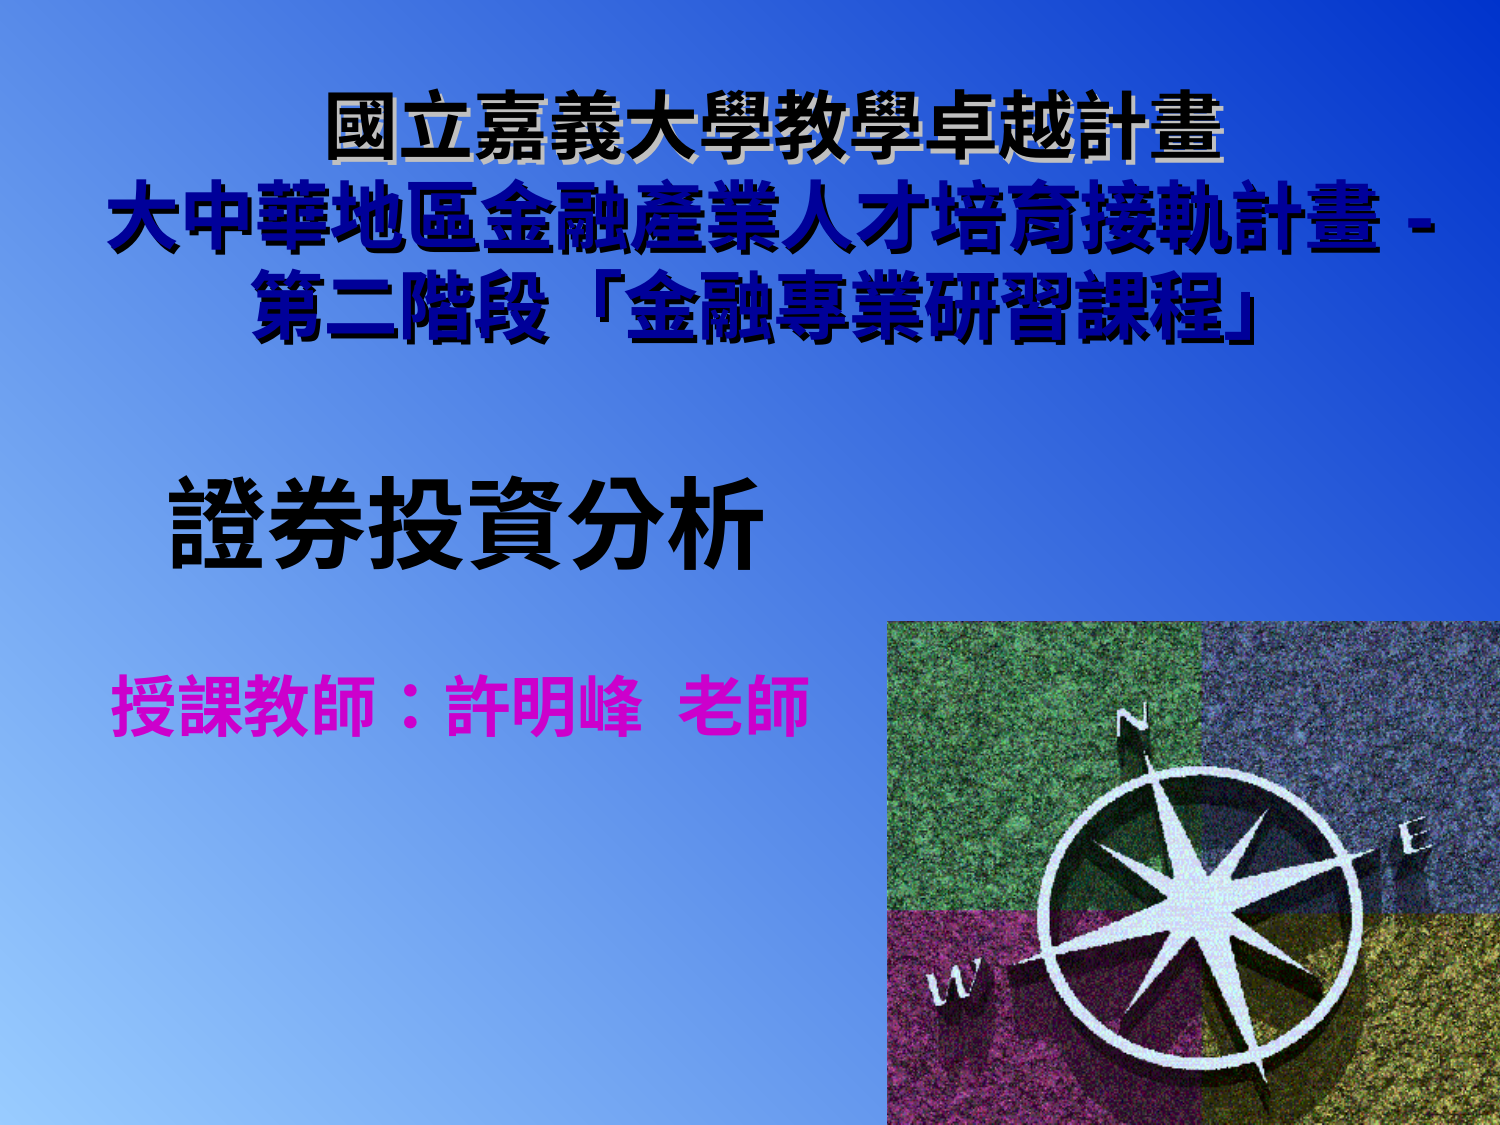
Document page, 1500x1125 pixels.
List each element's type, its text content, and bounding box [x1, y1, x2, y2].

title 國立嘉義大學教學卓越計畫 大中華地區金融產業人才培育接軌計畫- 第二階段「金融專業研習課程」 [47, 78, 1500, 350]
text_box 授課教師：許明峰 老師 [76, 656, 845, 753]
chart [887, 621, 1500, 1125]
text_box 證券投資分析 [53, 397, 880, 646]
